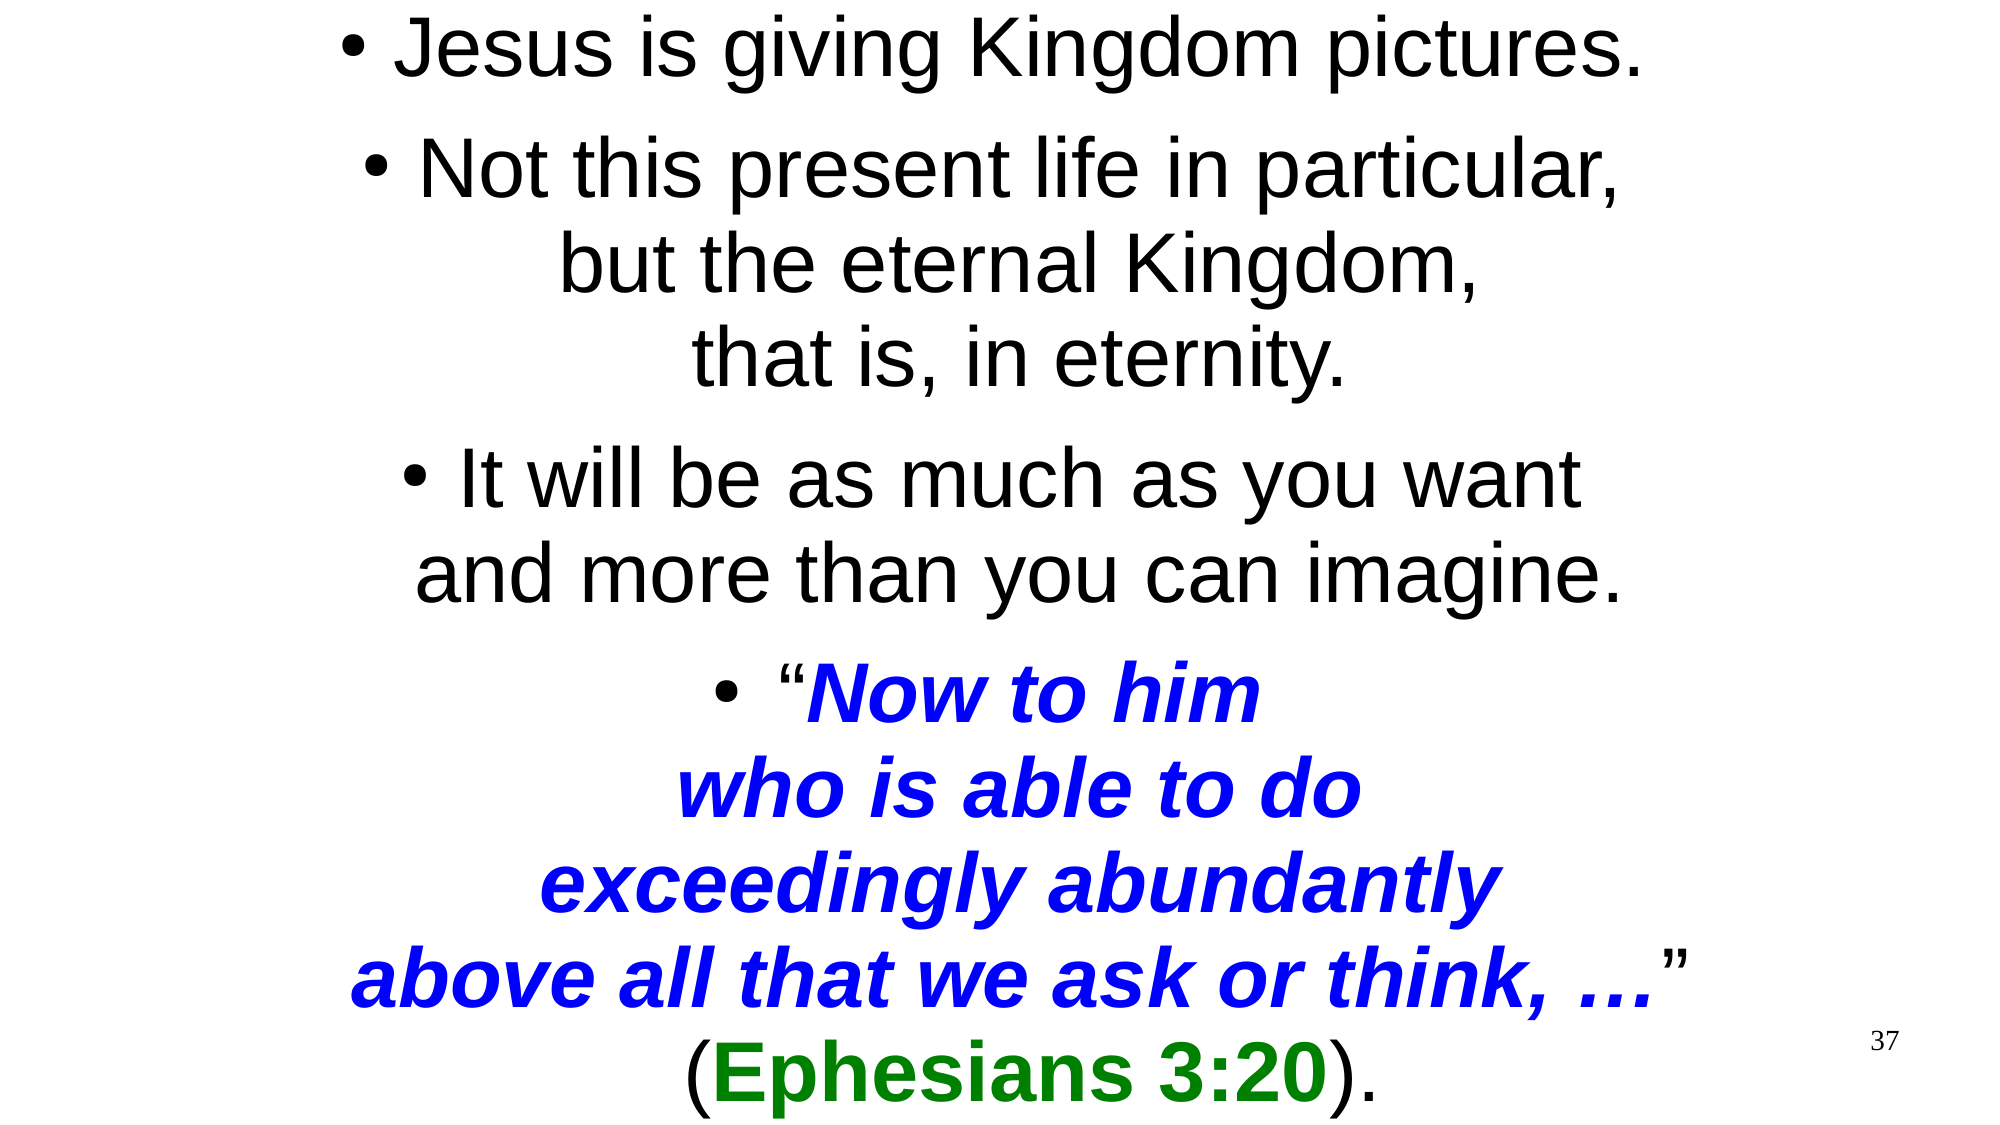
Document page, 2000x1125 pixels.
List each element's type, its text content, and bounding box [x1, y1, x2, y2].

list Jesus is giving Kingdom pictures. Not this present life in particular, but the eternal Kingdom, that is, in eternity. It will be as much as you want and more than you can imagine. “Now to him who is able to do exceedingly abundantly above all that we ask or think, …” (Ephesians 3:20). [0, 0, 1996, 1123]
